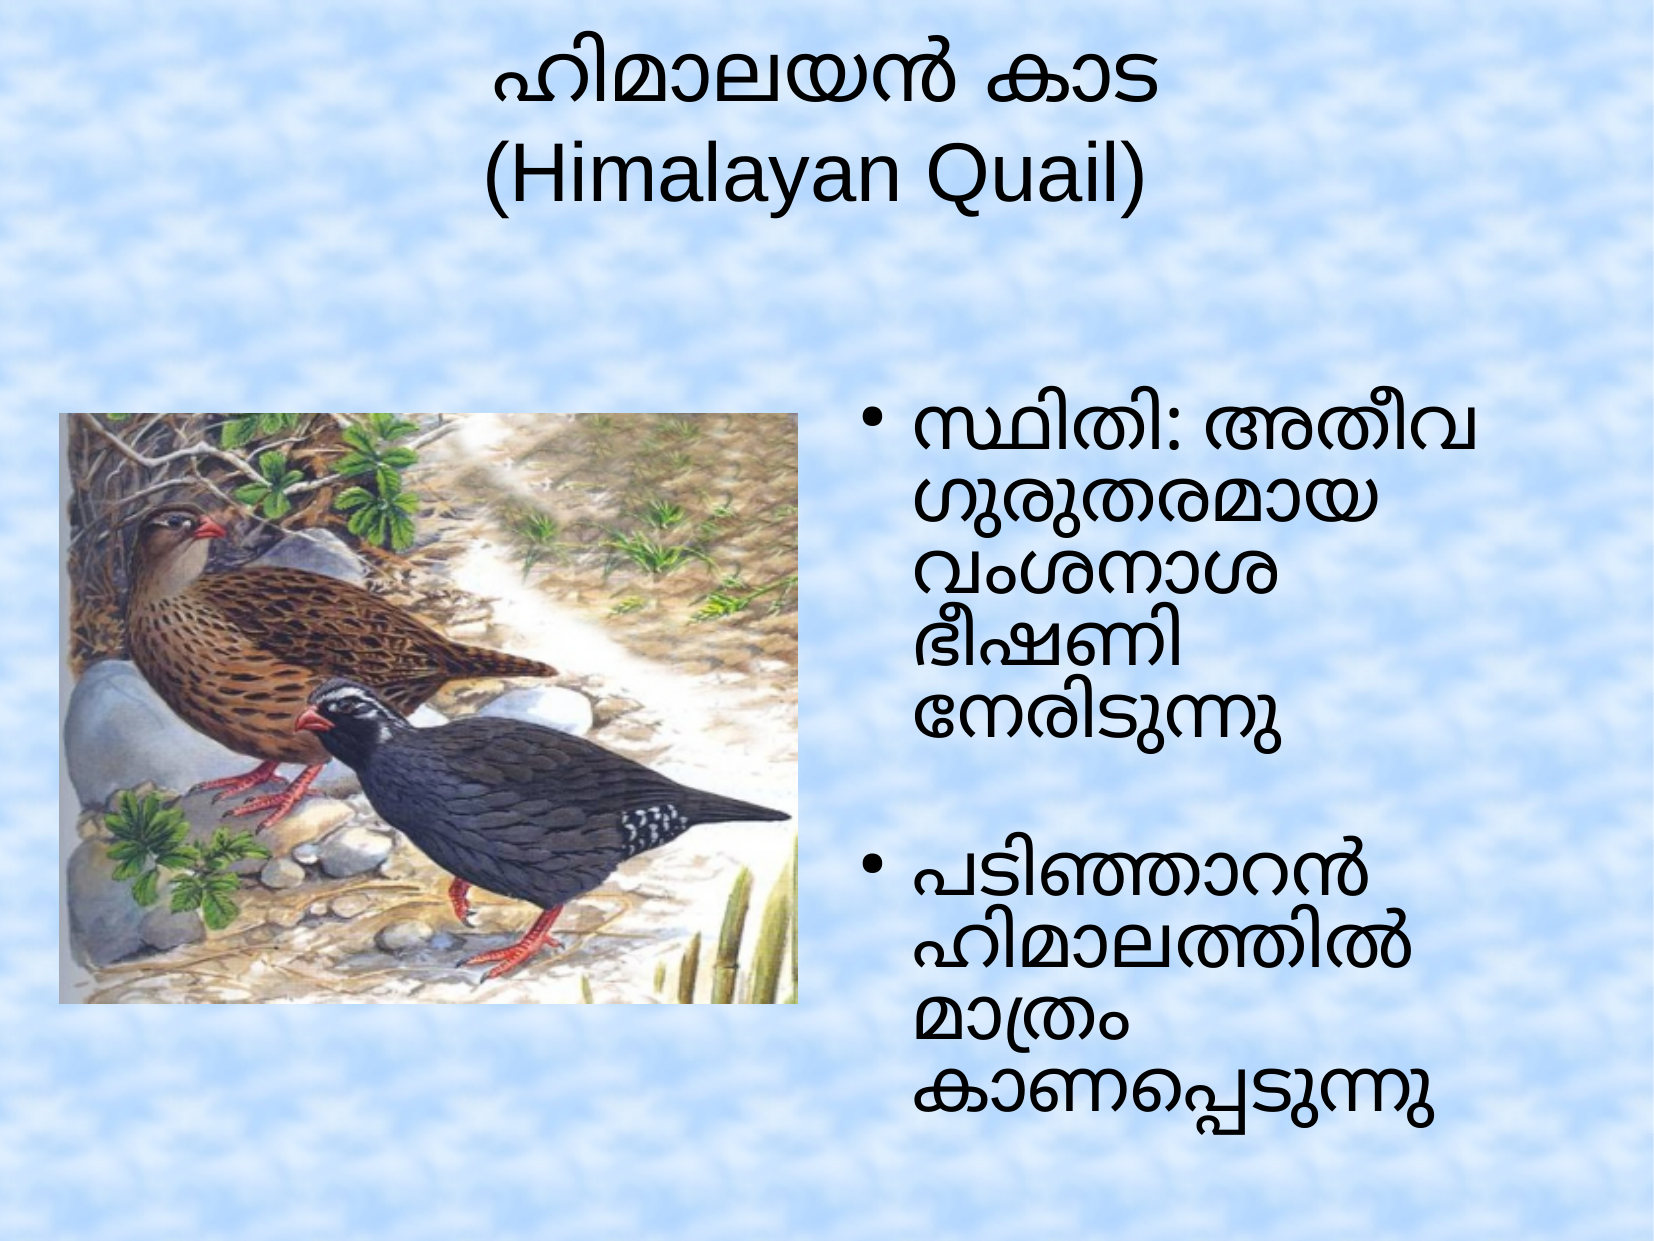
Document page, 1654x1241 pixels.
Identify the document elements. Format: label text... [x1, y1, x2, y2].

list സ്ഥിതി: അതീവ ഗുരുതരമായ വംശനാശ ഭീഷണി നേരിടുന്നു പടിഞ്ഞാറന്‍ ഹിമാലത്തില്‍ മാത്രം കാണപ്പെടുന്നു [826, 383, 1558, 1203]
title ഹിമാലയന്‍ കാട (Himalayan Quail) [82, 0, 1571, 237]
picture [0, 0, 1654, 1241]
